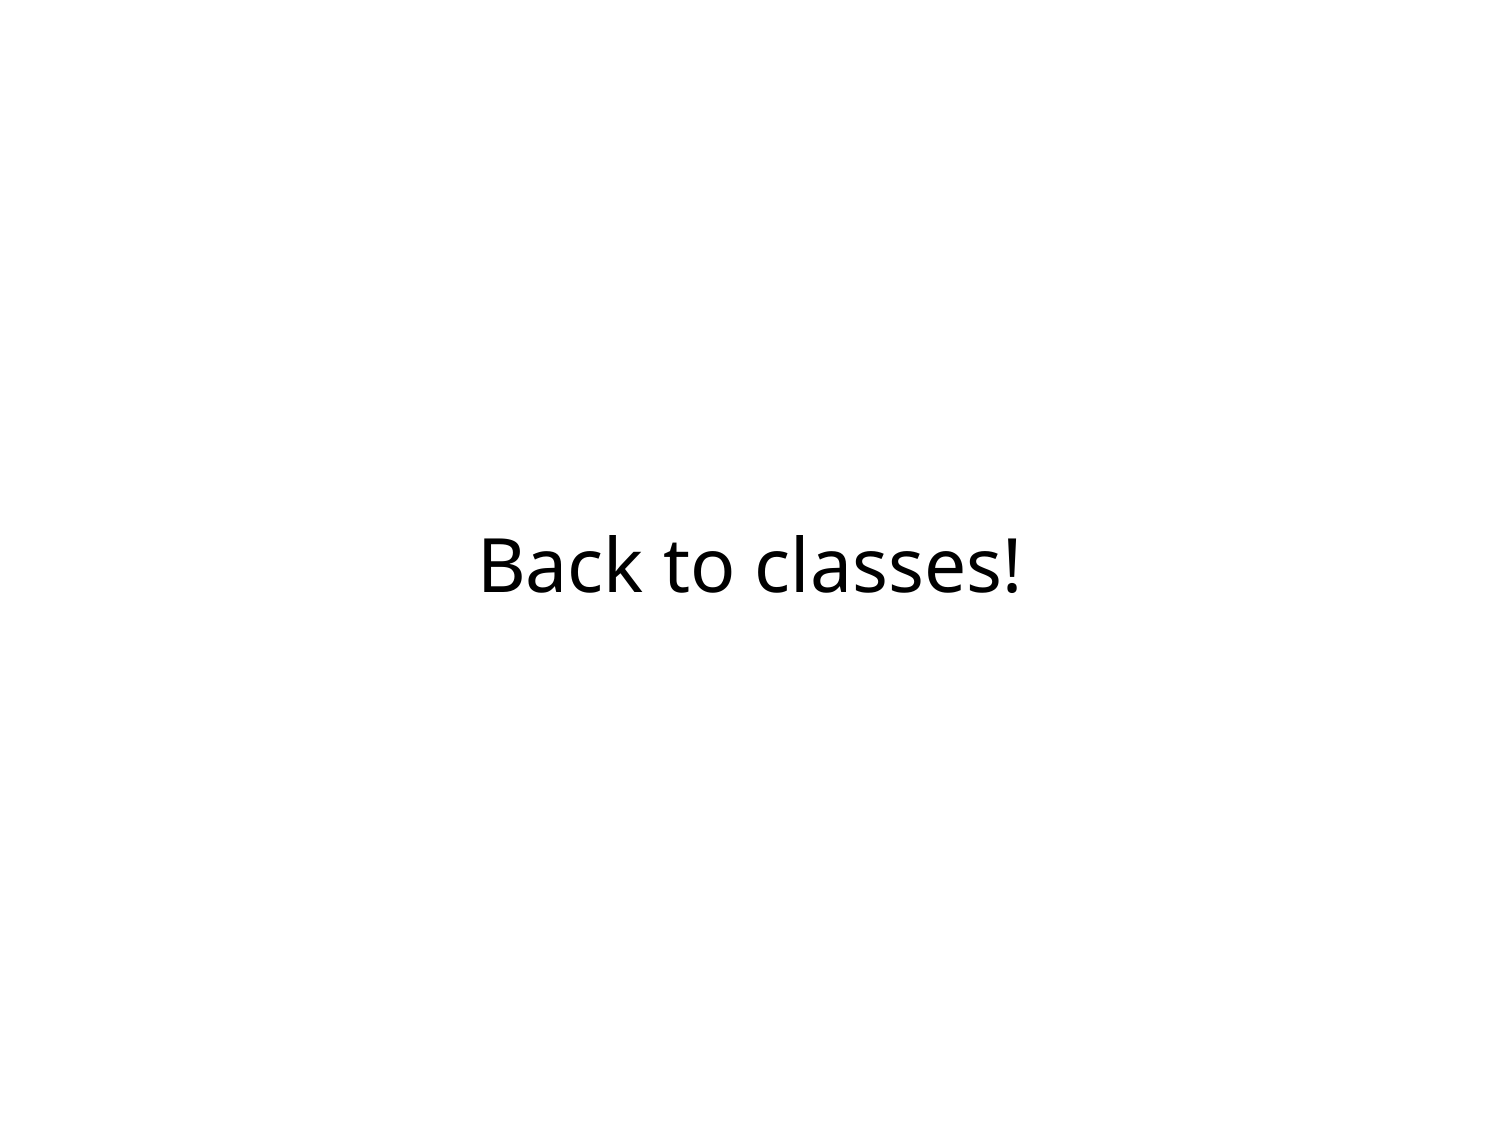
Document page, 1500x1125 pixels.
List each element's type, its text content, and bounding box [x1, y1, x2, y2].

title Back to classes! [51, 470, 1449, 655]
